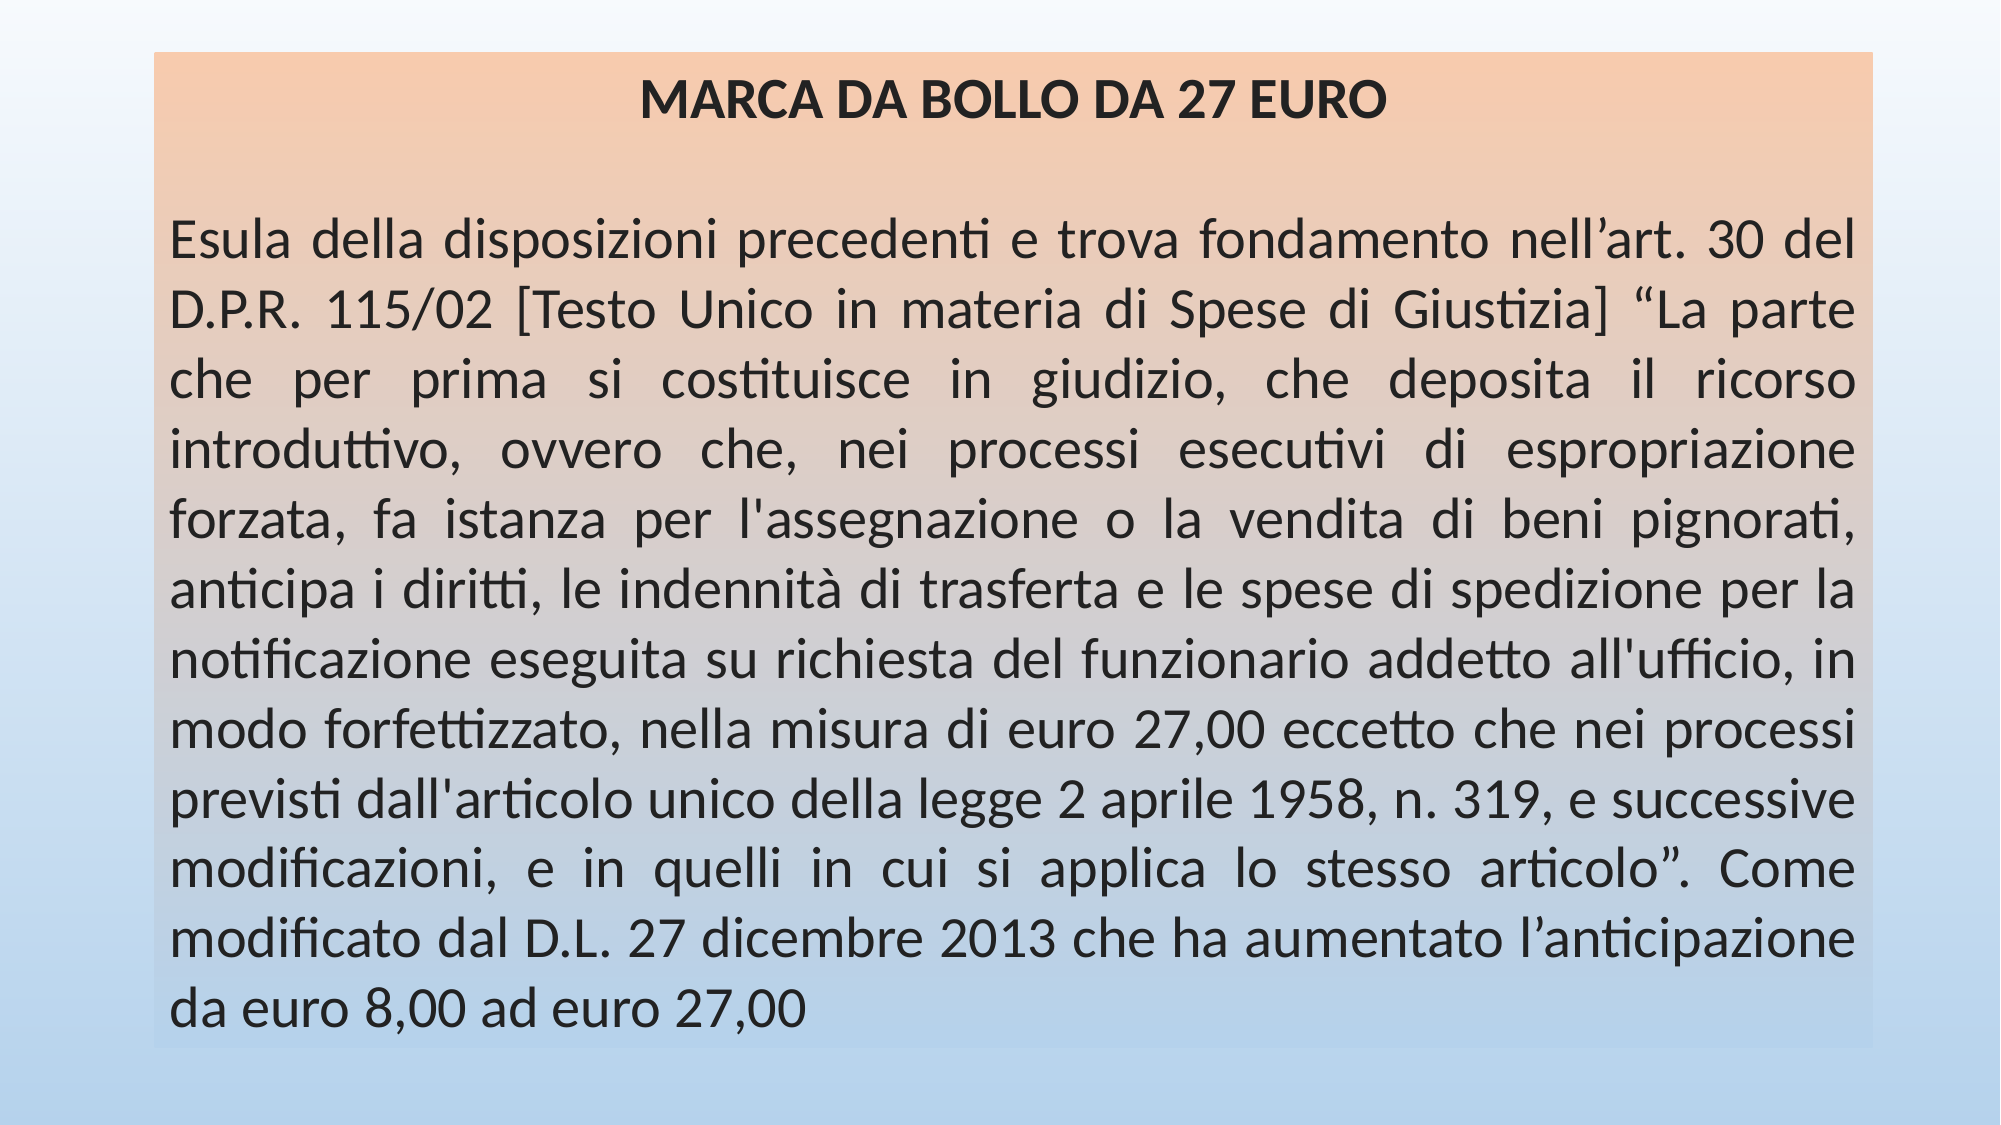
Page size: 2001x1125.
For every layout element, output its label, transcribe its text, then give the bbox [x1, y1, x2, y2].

text_box MARCA DA BOLLO DA 27 EURO Esula della disposizioni precedenti e trova fondamento nell’art. 30 del D.P.R. 115/02 [Testo Unico in materia di Spese di Giustizia] “La parte che per prima si costituisce in giudizio, che deposita il ricorso introduttivo, ovvero che, nei processi esecutivi di espropriazione forzata, fa istanza per l'assegnazione o la vendita di beni pignorati, anticipa i diritti, le indennità di trasferta e le spese di spedizione per la notificazione eseguita su richiesta del funzionario addetto all'ufficio, in modo forfettizzato, nella misura di euro 27,00 eccetto che nei processi previsti dall'articolo unico della legge 2 aprile 1958, n. 319, e successive modificazioni, e in quelli in cui si applica lo stesso articolo”. Come modificato dal D.L. 27 dicembre 2013 che ha aumentato l’anticipazione da euro 8,00 ad euro 27,00 [155, 52, 1873, 1047]
